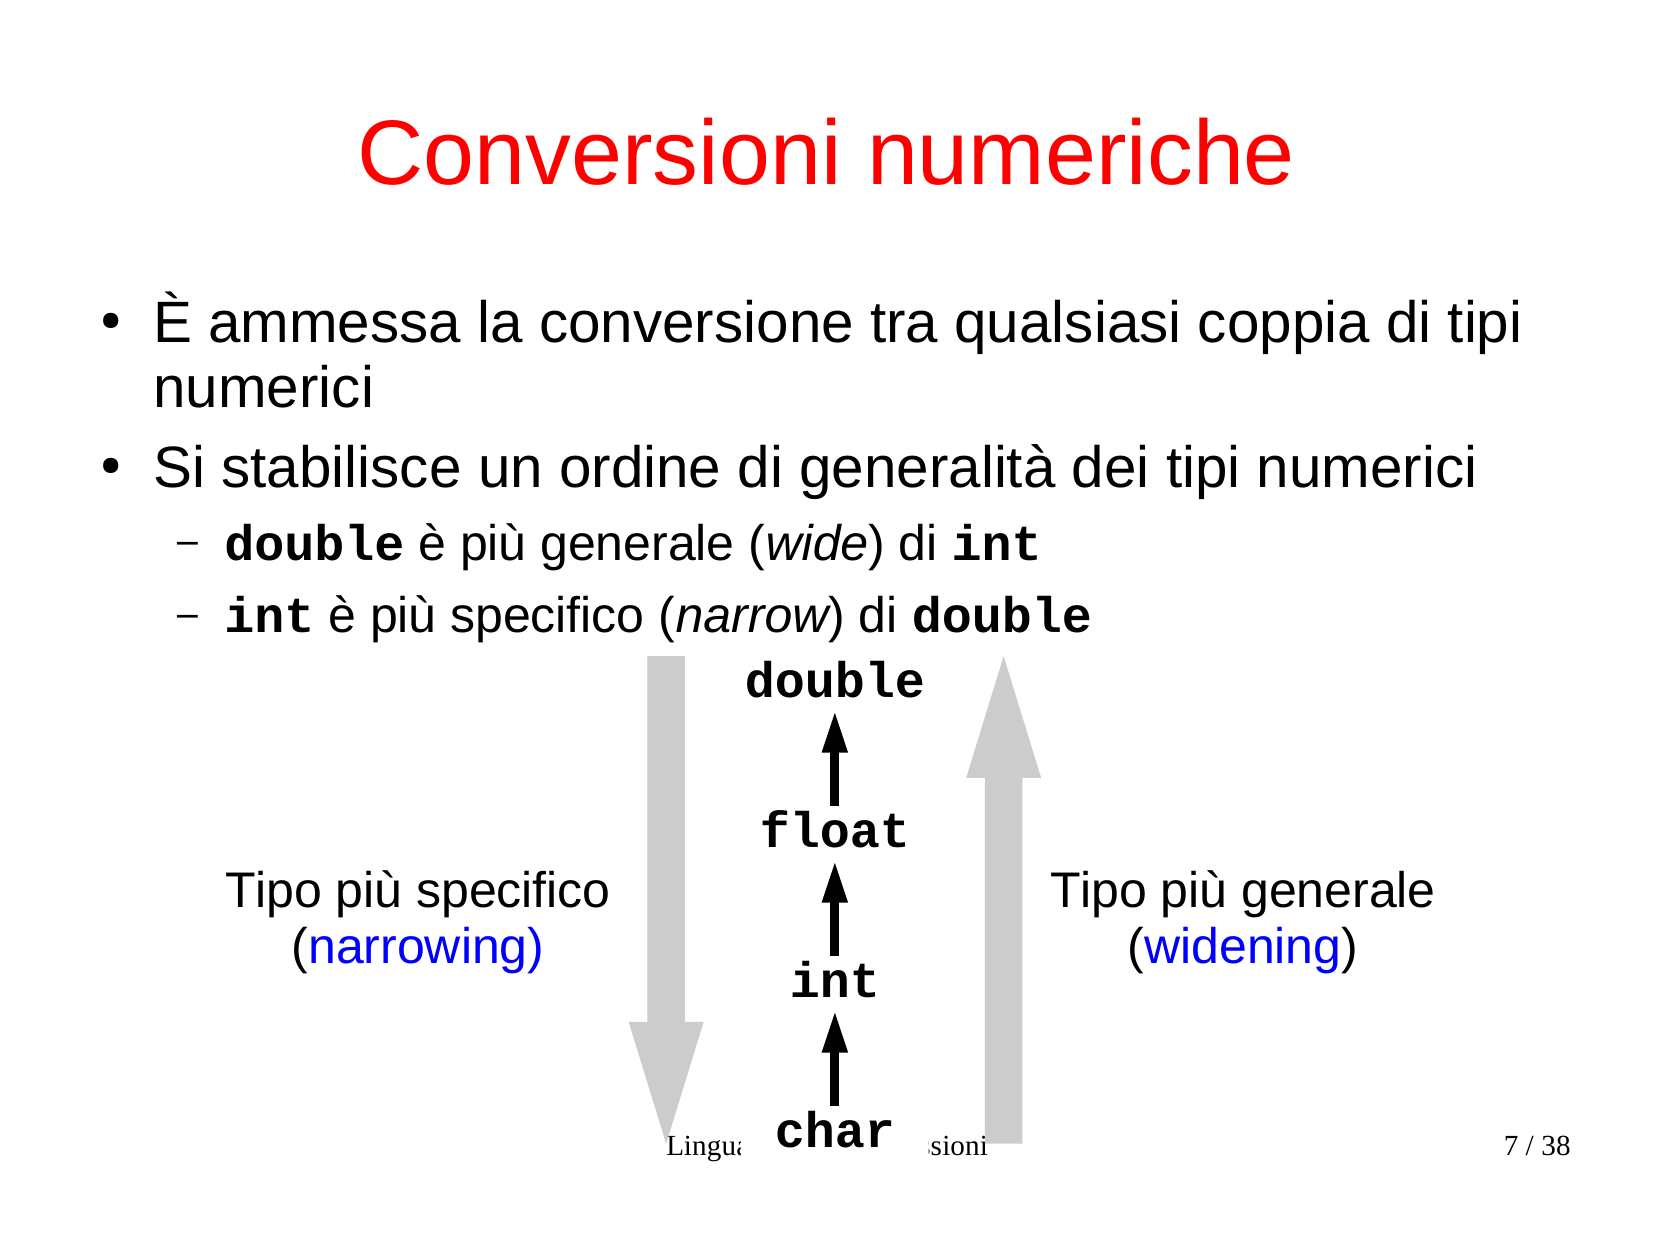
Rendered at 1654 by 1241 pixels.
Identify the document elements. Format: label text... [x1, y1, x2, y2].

text_box [966, 656, 1042, 1144]
text_box Tipo più generale (widening) [1050, 862, 1437, 976]
list È ammessa la conversione tra qualsiasi coppia di tipi numerici Si stabilisce un ordine di generalità dei tipi numerici double è più generale (wide) di int int è più specifico (narrow) di double [82, 290, 1571, 1109]
text_box Tipo più specifico (narrowing) [225, 862, 612, 976]
text_box char [741, 1105, 929, 1163]
text_box int [741, 955, 929, 1013]
text_box [628, 656, 704, 1144]
title Conversioni numeriche [82, 49, 1571, 257]
text_box float [741, 805, 929, 863]
text_box double [741, 655, 929, 713]
